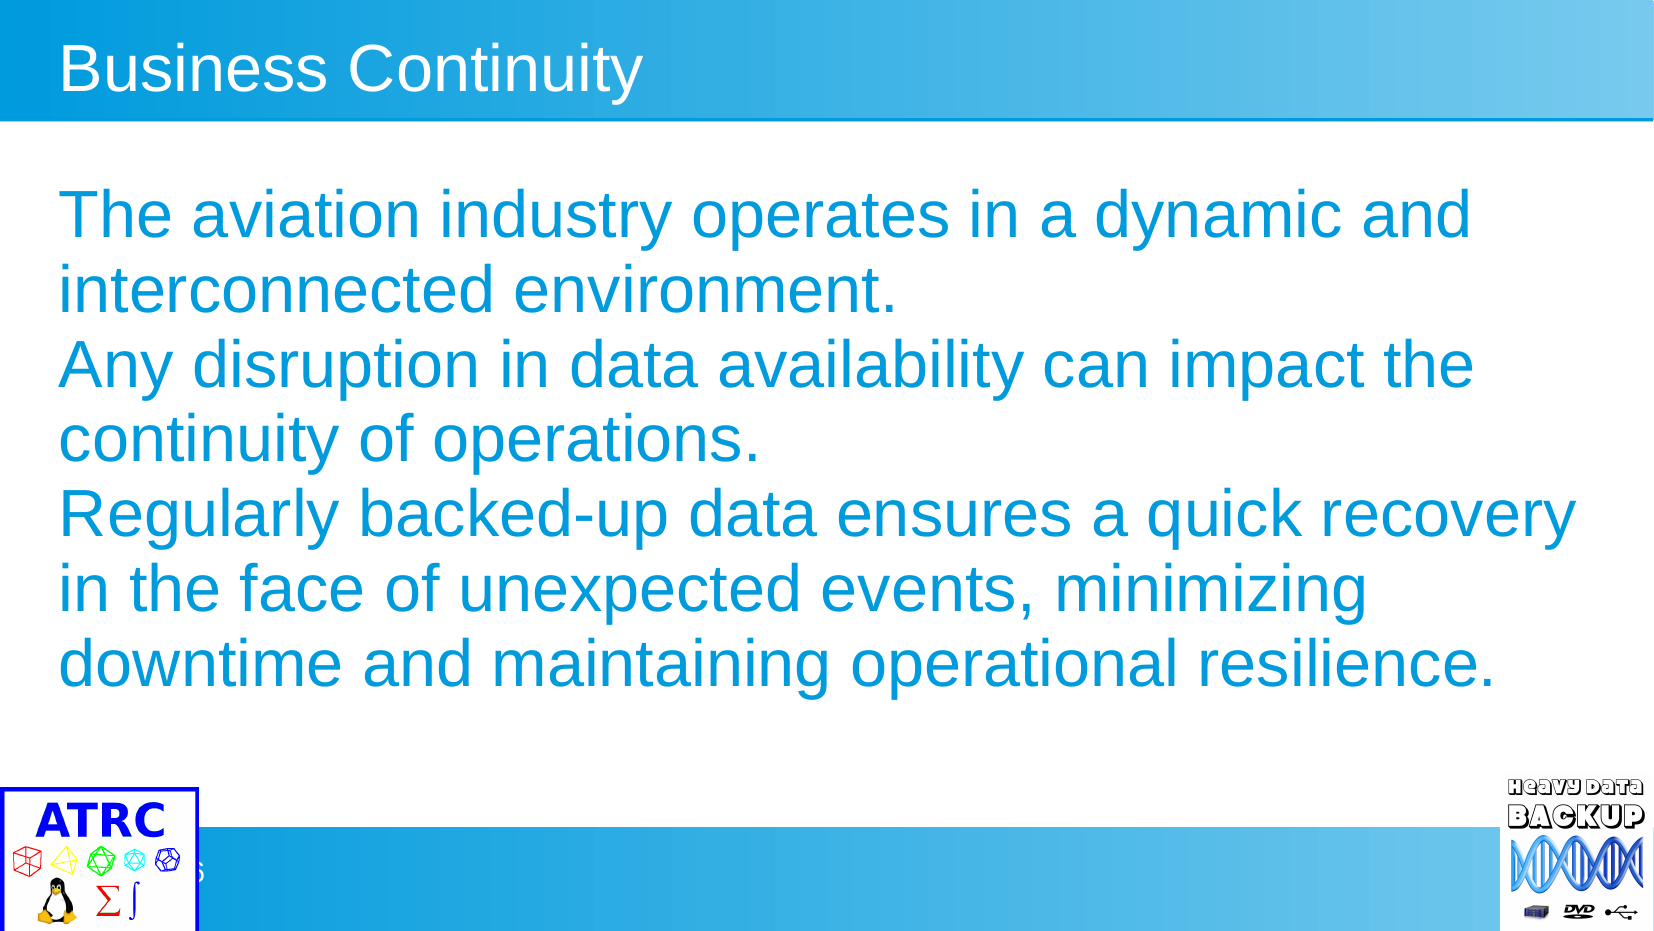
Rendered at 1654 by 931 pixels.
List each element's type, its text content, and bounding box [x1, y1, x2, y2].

picture [1500, 771, 1654, 931]
list The aviation industry operates in a dynamic and interconnected environment. Any disruption in data availability can impact the continuity of operations. Regularly backed-up data ensures a quick recovery in the face of unexpected events, minimizing downtime and maintaining operational resilience. [59, 177, 1595, 768]
picture [0, 787, 199, 931]
title Business Continuity [59, 29, 1595, 108]
